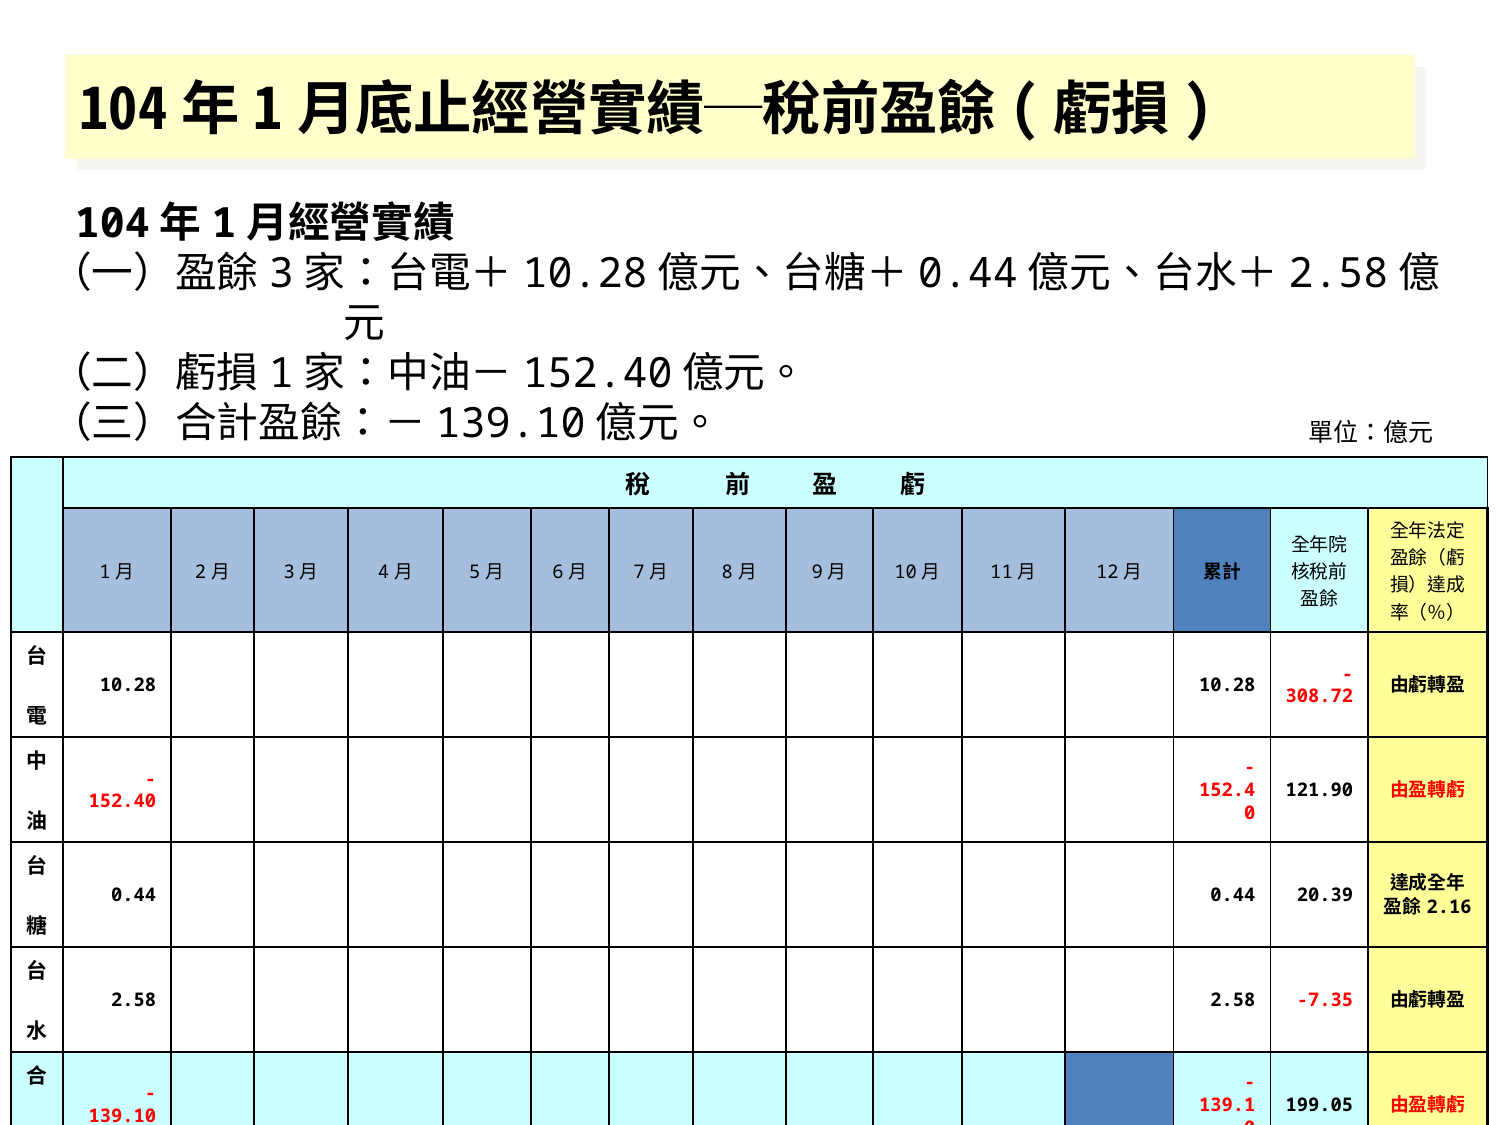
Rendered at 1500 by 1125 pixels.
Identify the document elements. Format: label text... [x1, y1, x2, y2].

table_cell [874, 1053, 961, 1125]
table_cell -152.40 [64, 738, 170, 841]
table_cell [874, 633, 961, 736]
table_cell [694, 633, 785, 736]
table_cell 20.39 [1271, 843, 1367, 946]
table_cell [963, 1053, 1064, 1125]
table_cell 199.05 [1271, 1053, 1367, 1125]
table_cell [874, 948, 961, 1051]
table_cell 合 計 [12, 1053, 62, 1125]
table_cell 全年院核稅前盈餘 [1271, 509, 1367, 631]
table_header [12, 458, 62, 631]
table_cell 由盈轉虧 [1369, 738, 1486, 841]
table_cell [694, 738, 785, 841]
table_cell [1066, 948, 1173, 1051]
table_cell [444, 948, 530, 1051]
table_cell [172, 738, 253, 841]
table_cell [349, 843, 442, 946]
table_cell [787, 633, 872, 736]
table_cell [1066, 843, 1173, 946]
table_cell 2.58 [1174, 948, 1270, 1051]
table_cell [874, 738, 961, 841]
table_cell [255, 843, 347, 946]
text_box 104年1月經營實績 （一）盈餘3家：台電＋10.28億元、台糖＋0.44億元、台水＋2.58億元 （二）虧損1家：中油－152.40億元。 （三）合計盈餘：－139.10億元。 [35, 188, 1483, 454]
table_cell [172, 843, 253, 946]
table_cell [787, 843, 872, 946]
table_cell [444, 633, 530, 736]
table_cell [255, 948, 347, 1051]
table_cell 0.44 [64, 843, 170, 946]
table_cell [1066, 1053, 1173, 1125]
table_cell [874, 843, 961, 946]
table_cell [610, 948, 692, 1051]
table_cell [532, 1053, 608, 1125]
table_cell 121.90 [1271, 738, 1367, 841]
text_box 單位：億元 [1293, 408, 1471, 454]
table_cell 10.28 [1174, 633, 1270, 736]
table_cell [963, 948, 1064, 1051]
table_cell [172, 1053, 253, 1125]
table_cell [963, 633, 1064, 736]
table_cell [349, 738, 442, 841]
table_cell -152.40 [1174, 738, 1270, 841]
table_cell 0.44 [1174, 843, 1270, 946]
table_cell [610, 633, 692, 736]
table_cell [444, 738, 530, 841]
table_cell [787, 948, 872, 1051]
table_cell [963, 738, 1064, 841]
table_cell 11月 [963, 509, 1064, 631]
table_cell 台 水 [12, 948, 62, 1051]
table_cell -7.35 [1271, 948, 1367, 1051]
table_cell 4月 [349, 509, 442, 631]
slide_number <編號> [1489, 1084, 1500, 1124]
table_cell 全年法定盈餘（虧損）達成率（％） [1369, 509, 1486, 631]
table_cell [444, 1053, 530, 1125]
table_cell [787, 1053, 872, 1125]
table_cell [349, 1053, 442, 1125]
table_cell [610, 843, 692, 946]
table_cell 台 電 [12, 633, 62, 736]
table_cell 8月 [694, 509, 785, 631]
table_cell [610, 738, 692, 841]
table_cell -308.72 [1271, 633, 1367, 736]
table_cell 10月 [874, 509, 961, 631]
table_cell [694, 948, 785, 1051]
table_cell 由虧轉盈 [1369, 948, 1486, 1051]
table_header 稅 前 盈 虧 [64, 458, 1487, 507]
table_cell 2.58 [64, 948, 170, 1051]
table_cell [1066, 633, 1173, 736]
table_cell [787, 738, 872, 841]
table_cell 1月 [64, 509, 170, 631]
table_cell 12月 [1066, 509, 1173, 631]
table_cell [532, 738, 608, 841]
table_cell [963, 843, 1064, 946]
table_cell 達成全年盈餘2.16 [1369, 843, 1486, 946]
table_cell [172, 633, 253, 736]
table_cell 累計 [1174, 509, 1270, 631]
table_cell [532, 948, 608, 1051]
table_cell -139.10 [1174, 1053, 1270, 1125]
table_cell 由虧轉盈 [1369, 633, 1486, 736]
table_cell [255, 633, 347, 736]
table_cell [255, 738, 347, 841]
table_cell 7月 [610, 509, 692, 631]
table_cell 3月 [255, 509, 347, 631]
table_cell -139.10 [64, 1053, 170, 1125]
table_cell 10.28 [64, 633, 170, 736]
table_cell [532, 633, 608, 736]
table_cell [444, 843, 530, 946]
table_cell [349, 633, 442, 736]
table_cell 2月 [172, 509, 253, 631]
table_cell [1066, 738, 1173, 841]
table_cell 台 糖 [12, 843, 62, 946]
table_cell [532, 843, 608, 946]
table_cell 6月 [532, 509, 608, 631]
table_cell 中 油 [12, 738, 62, 841]
table_cell [255, 1053, 347, 1125]
title 104年1月底止經營實績─稅前盈餘(虧損) [64, 54, 1415, 159]
table_cell [172, 948, 253, 1051]
table_cell [694, 843, 785, 946]
table_cell [610, 1053, 692, 1125]
table_cell [349, 948, 442, 1051]
table_cell 5月 [444, 509, 530, 631]
table_cell 由盈轉虧 [1369, 1053, 1486, 1125]
table_cell 9月 [787, 509, 872, 631]
table_cell [694, 1053, 785, 1125]
